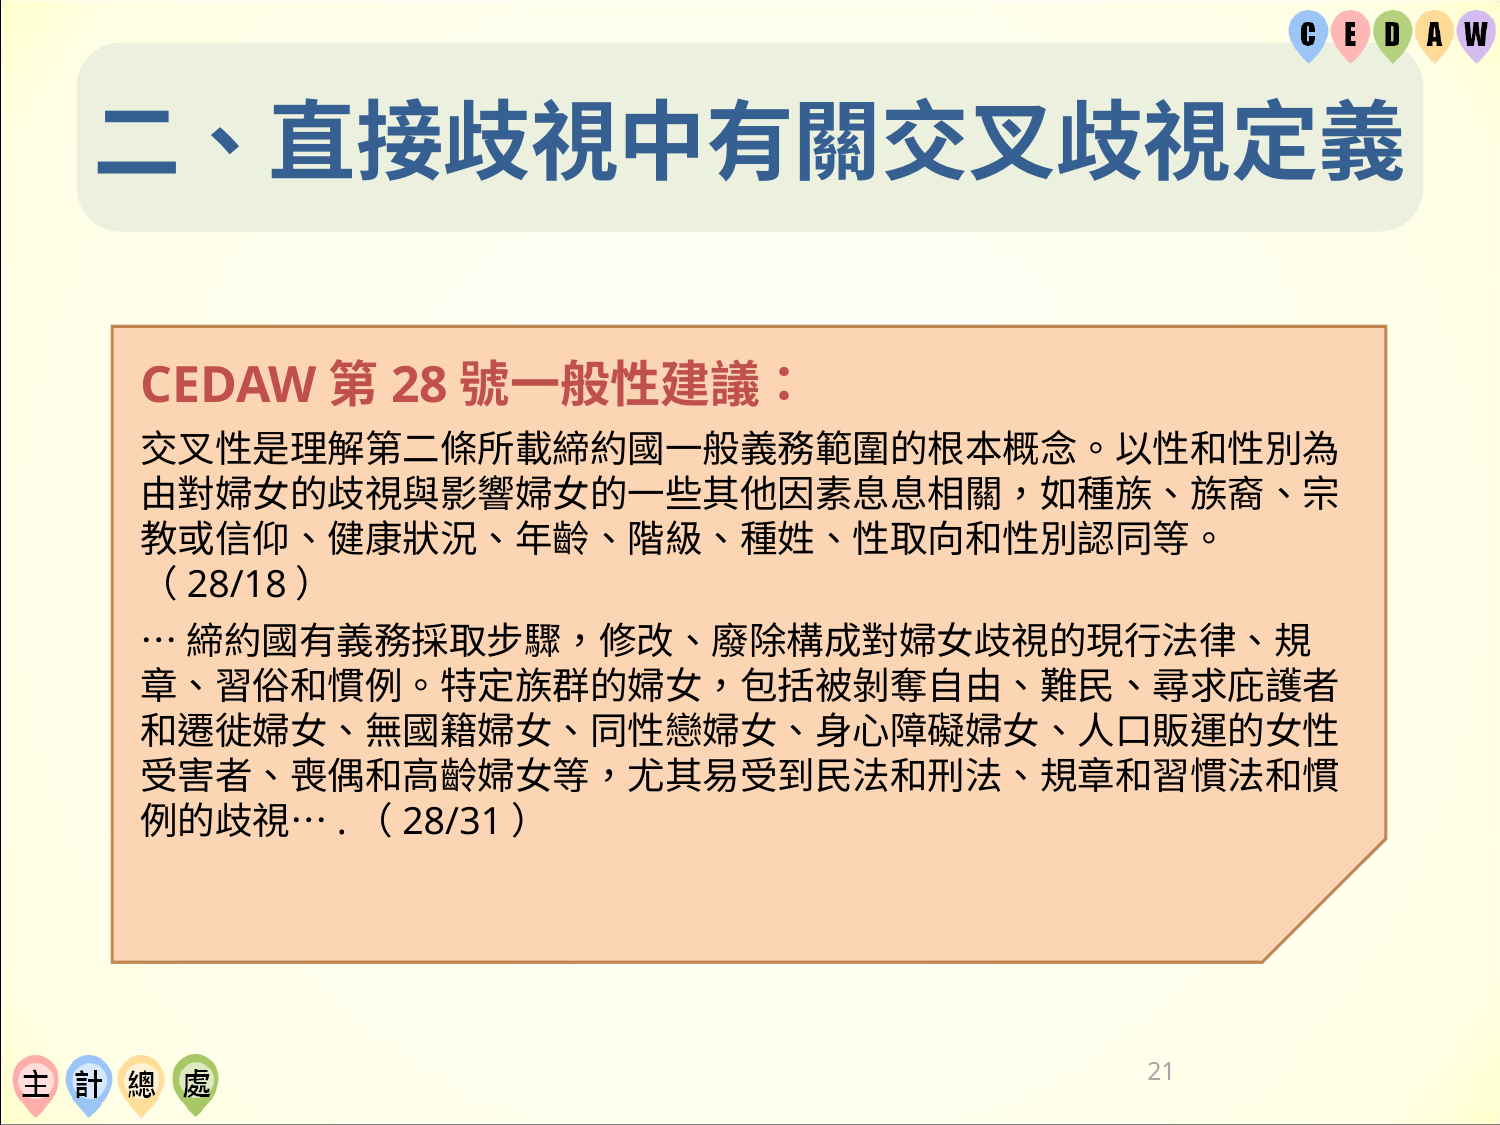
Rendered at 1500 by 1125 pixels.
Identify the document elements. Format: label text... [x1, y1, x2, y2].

text_box [112, 326, 1386, 963]
text_box [1132, 1042, 1483, 1103]
title 二、直接歧視中有關交叉歧視定義 [75, 45, 1426, 233]
text_box CEDAW第28號一般性建議： 交叉性是理解第二條所載締約國一般義務範圍的根本概念。以性和性別為由對婦女的歧視與影響婦女的一些其他因素息息相關，如種族、族裔、宗教或信仰、健康狀況、年齡、階級、種姓、性取向和性別認同等。（28/18） …締約國有義務採取步驟，修改、廢除構成對婦女歧視的現行法律、規章、習俗和慣例。特定族群的婦女，包括被剝奪自由、難民、尋求庇護者和遷徙婦女、無國籍婦女、同性戀婦女、身心障礙婦女、人口販運的女性受害者、喪偶和高齡婦女等，尤其易受到民法和刑法、規章和習慣法和慣例的歧視….（28/31） [125, 345, 1362, 952]
